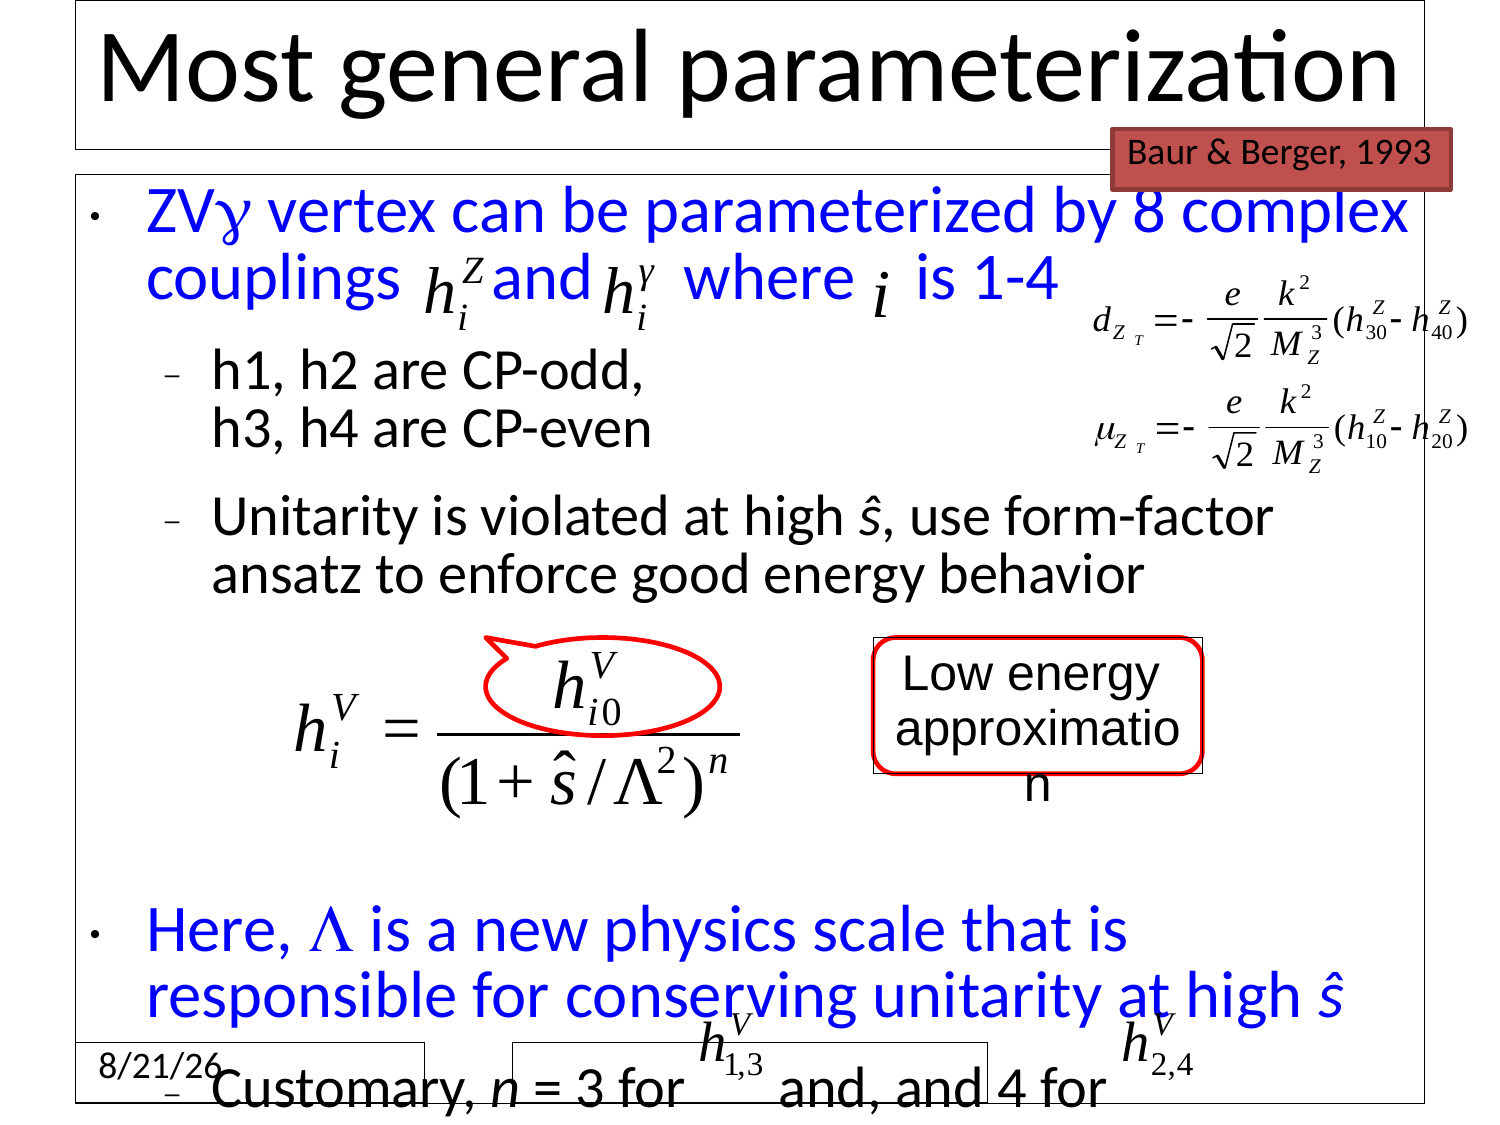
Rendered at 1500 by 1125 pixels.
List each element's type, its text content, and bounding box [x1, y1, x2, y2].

chart [282, 637, 747, 826]
text_box Baur & Berger, 1993 [1112, 128, 1451, 190]
chart [1112, 1004, 1203, 1086]
chart [488, 640, 717, 733]
chart [502, 637, 563, 643]
chart [862, 266, 897, 324]
chart [412, 247, 496, 336]
chart [591, 247, 664, 336]
text_box Low energy approximation [873, 637, 1203, 774]
picture [1087, 266, 1475, 481]
title Most general parameterization [75, 0, 1425, 150]
chart [689, 1004, 771, 1086]
list ZVg vertex can be parameterized by 8 complex couplings and where is 1-4 h1, h2 are CP-odd, h3, h4 are CP-even Unitarity is violated at high ŝ, use form-factor ansatz to enforce good energy behavior Here, L is a new physics scale that is responsible for conserving unitarity at high ŝ Customary, n = 3 for and, and 4 for [75, 174, 1425, 1104]
